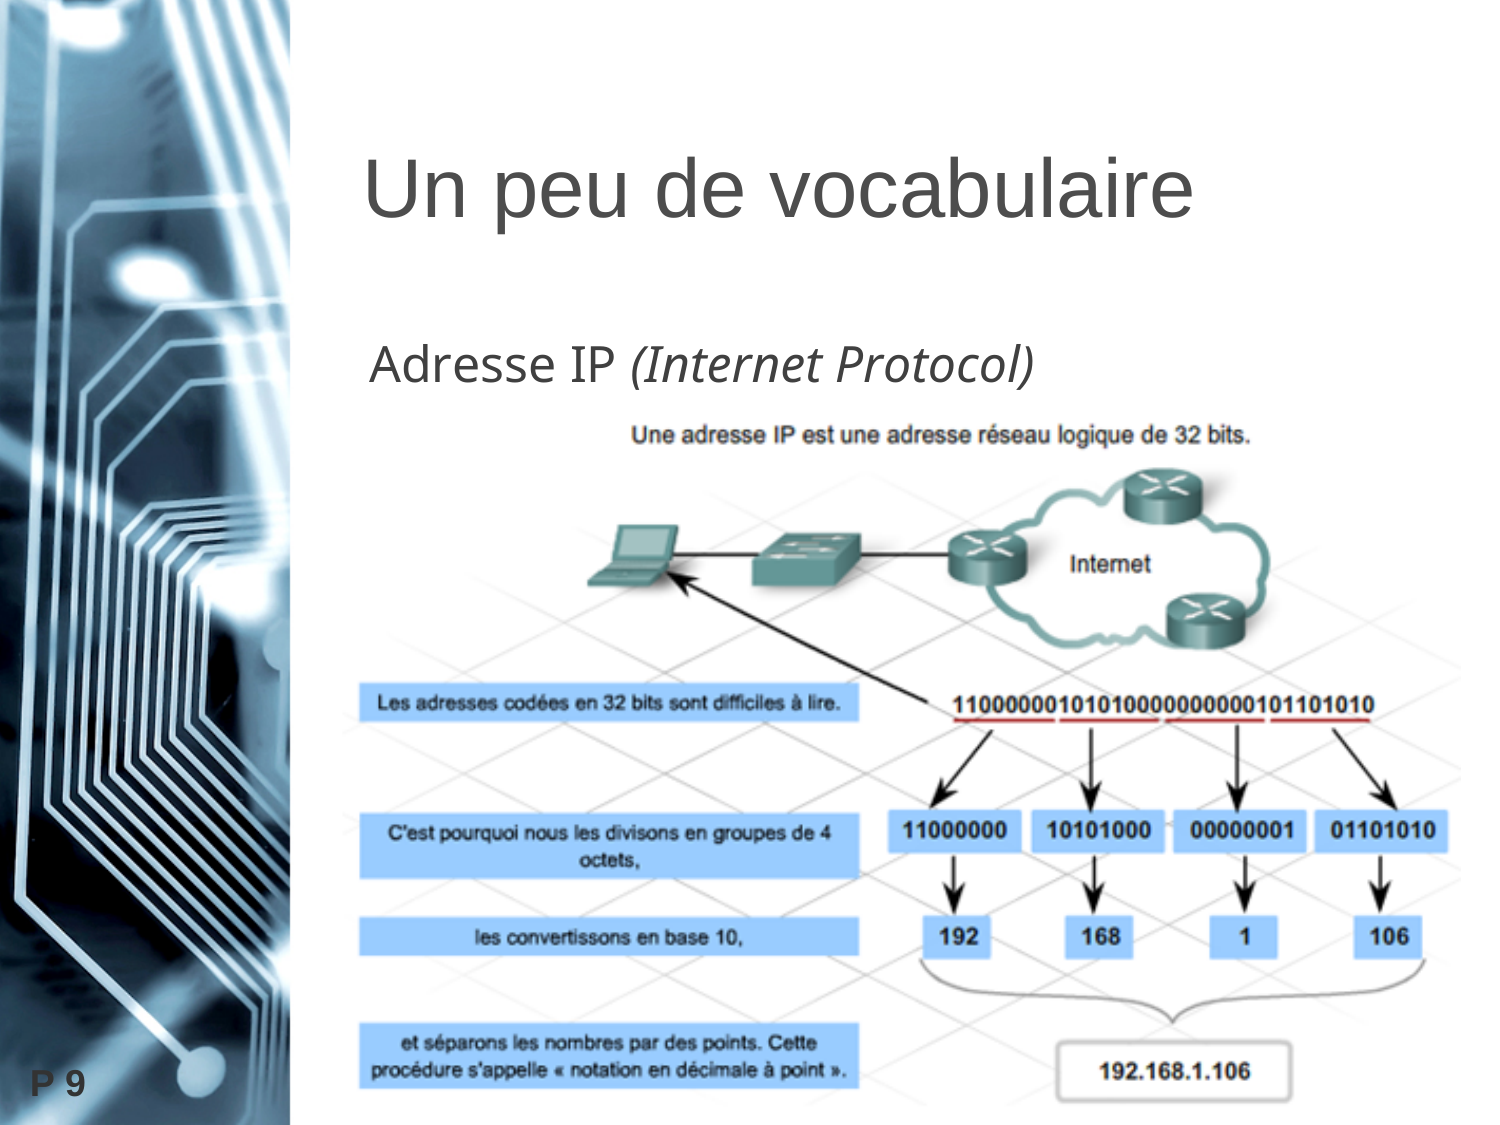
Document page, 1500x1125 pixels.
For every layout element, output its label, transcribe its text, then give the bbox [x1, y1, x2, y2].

list Adresse IP (Internet Protocol) [354, 324, 1463, 1042]
picture [0, 0, 1500, 1125]
title Un peu de vocabulaire [324, 125, 1463, 243]
